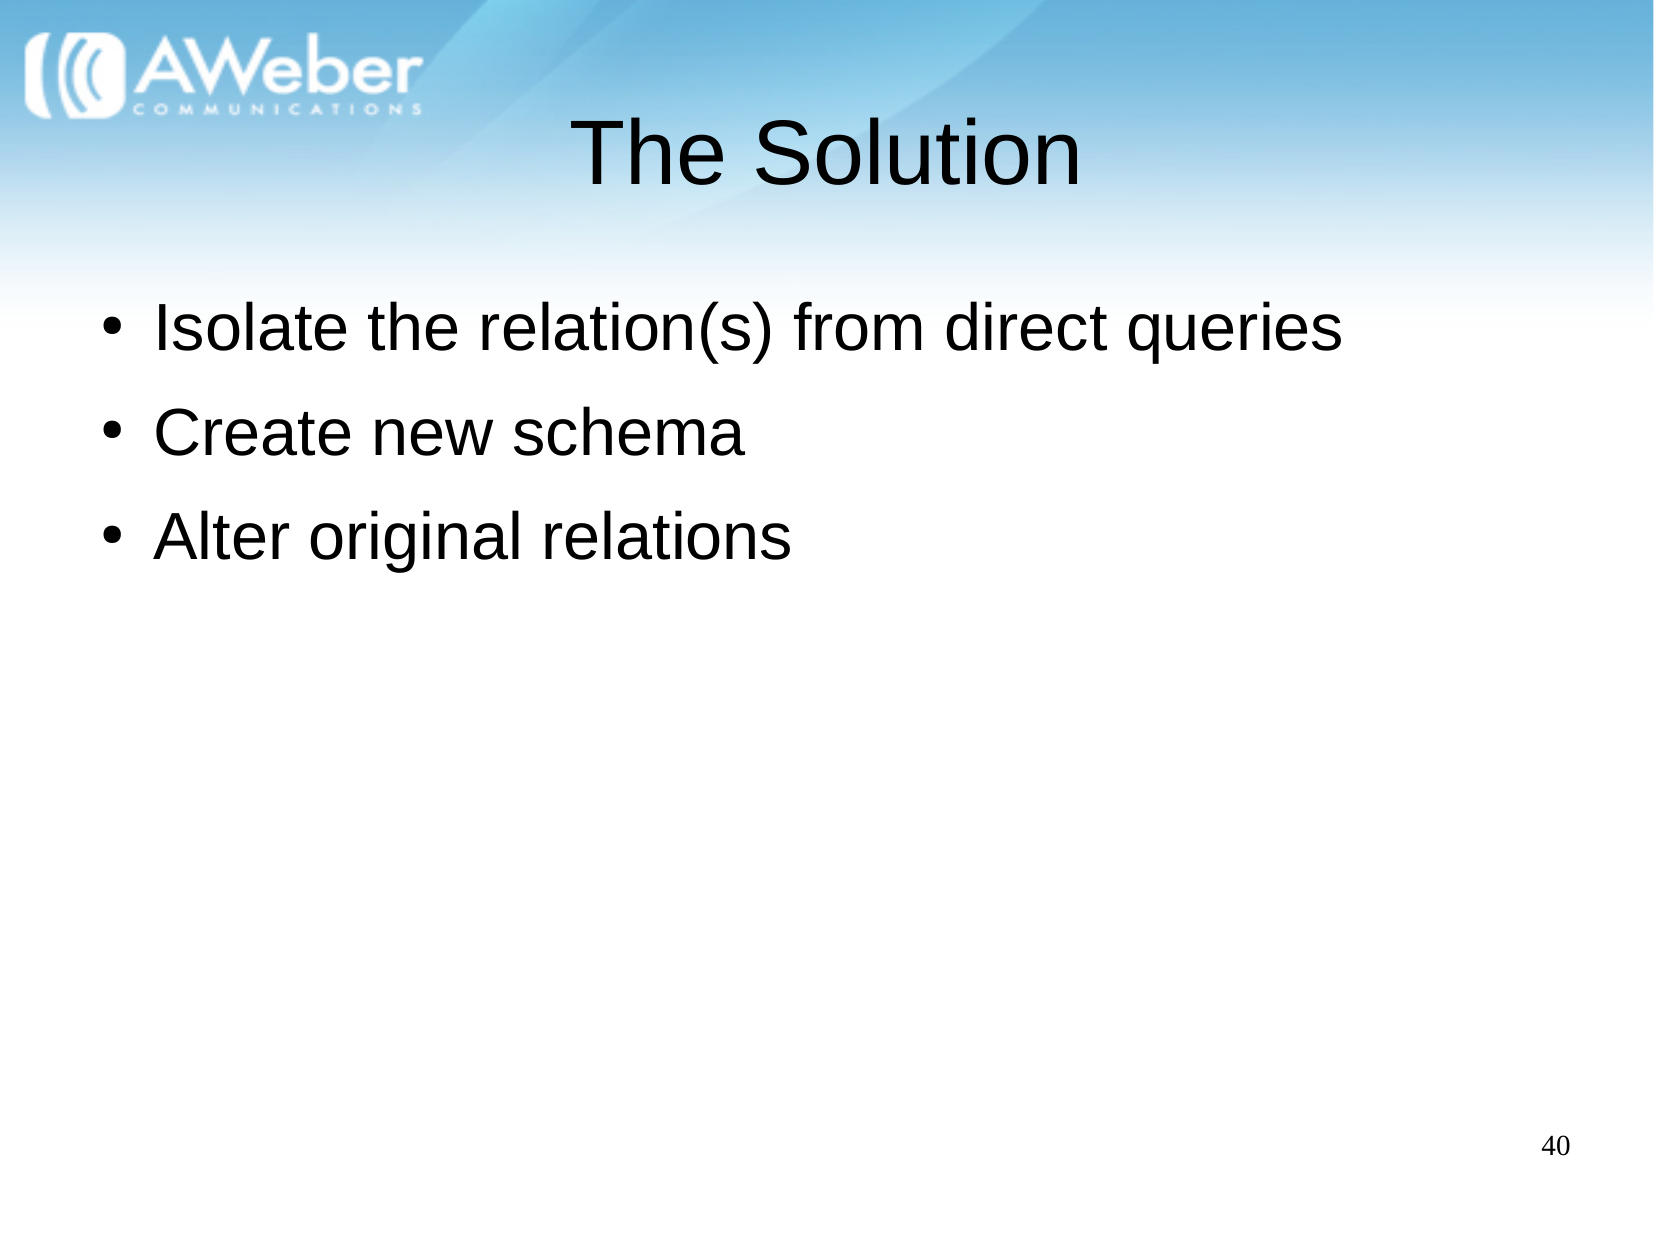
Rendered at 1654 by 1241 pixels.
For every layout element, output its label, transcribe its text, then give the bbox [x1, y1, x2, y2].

list Isolate the relation(s) from direct queries Create new schema Alter original relations [82, 290, 1571, 1109]
picture [0, 0, 1654, 376]
title The Solution [82, 49, 1571, 257]
